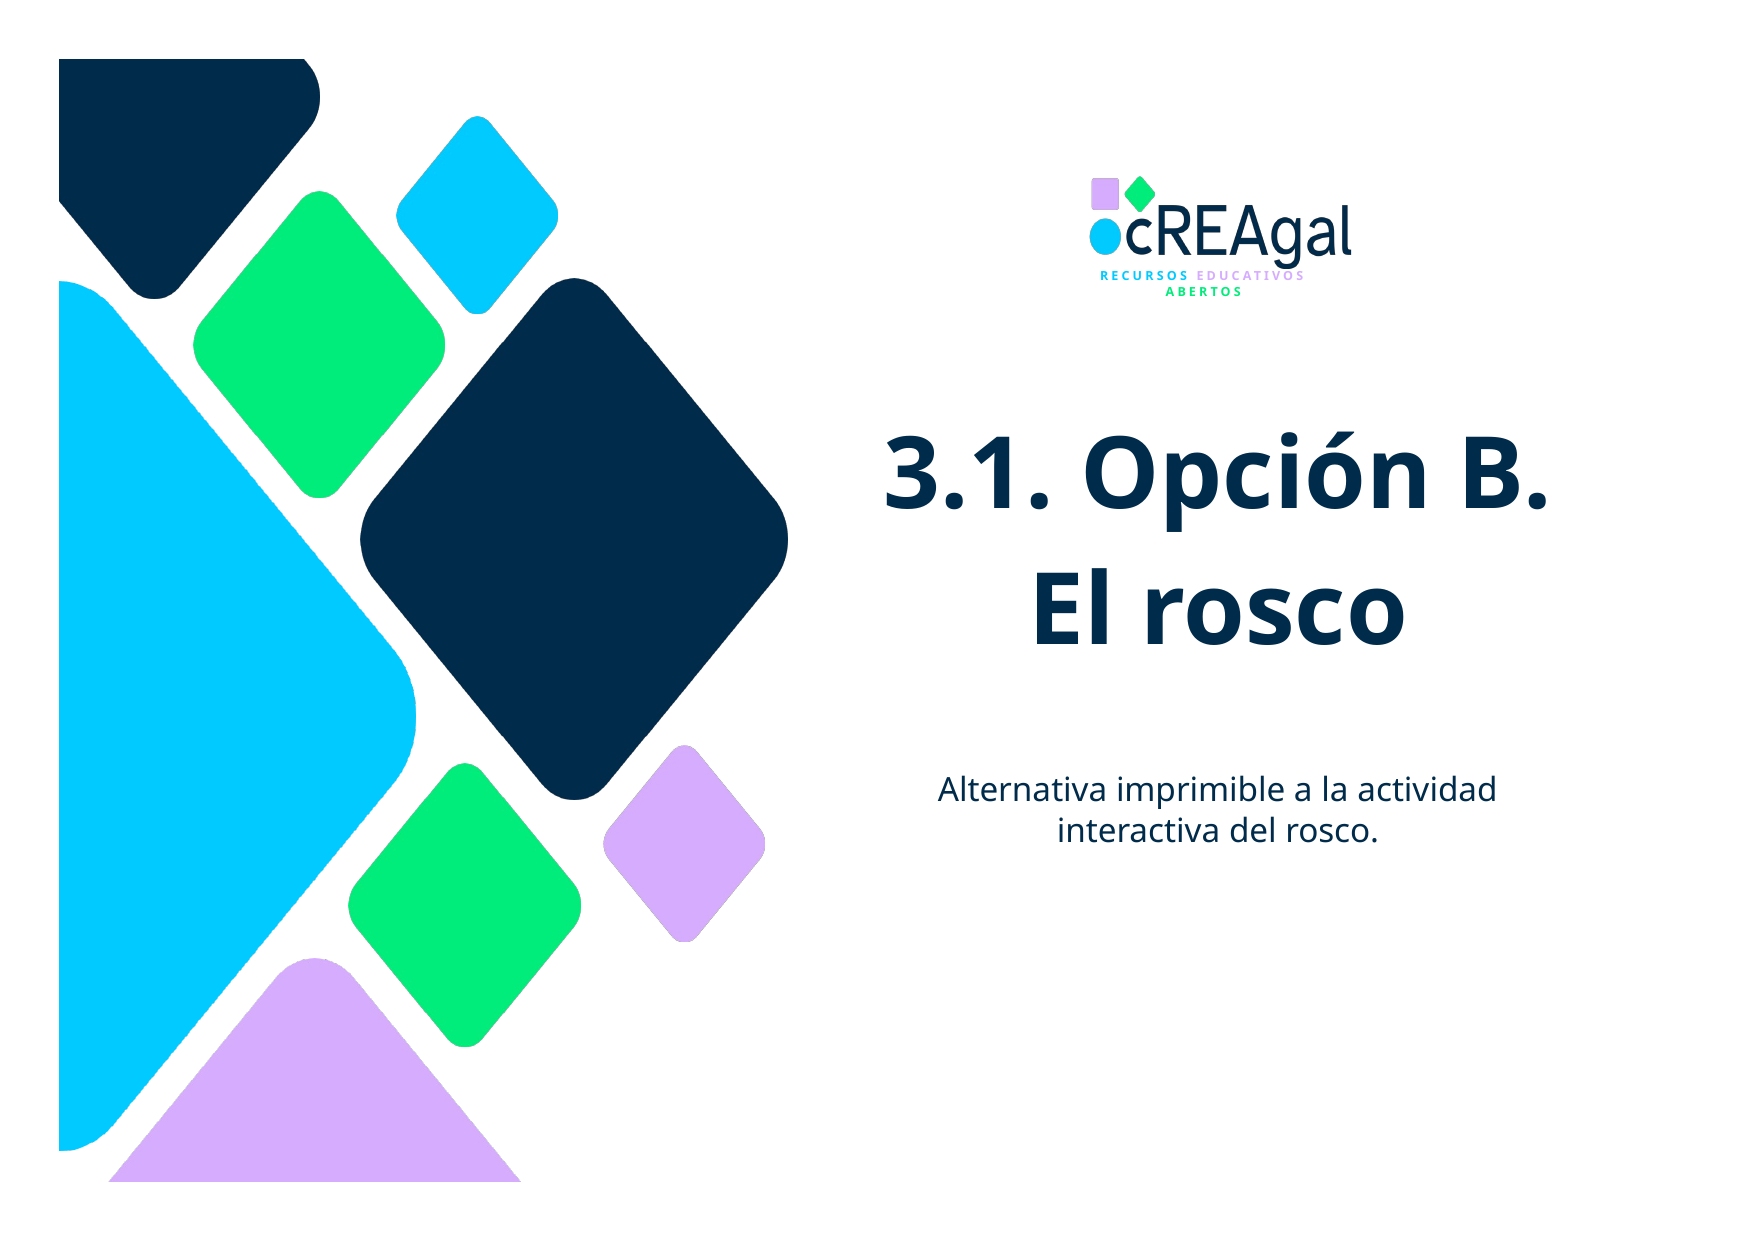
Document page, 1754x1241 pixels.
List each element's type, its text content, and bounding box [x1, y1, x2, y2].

picture [1089, 176, 1352, 269]
picture [59, 59, 788, 1182]
title 3.1. Opción B. El rosco [856, 368, 1581, 706]
list Alternativa imprimible a la actividad interactiva del rosco. [856, 706, 1581, 914]
picture [481, 116, 558, 208]
